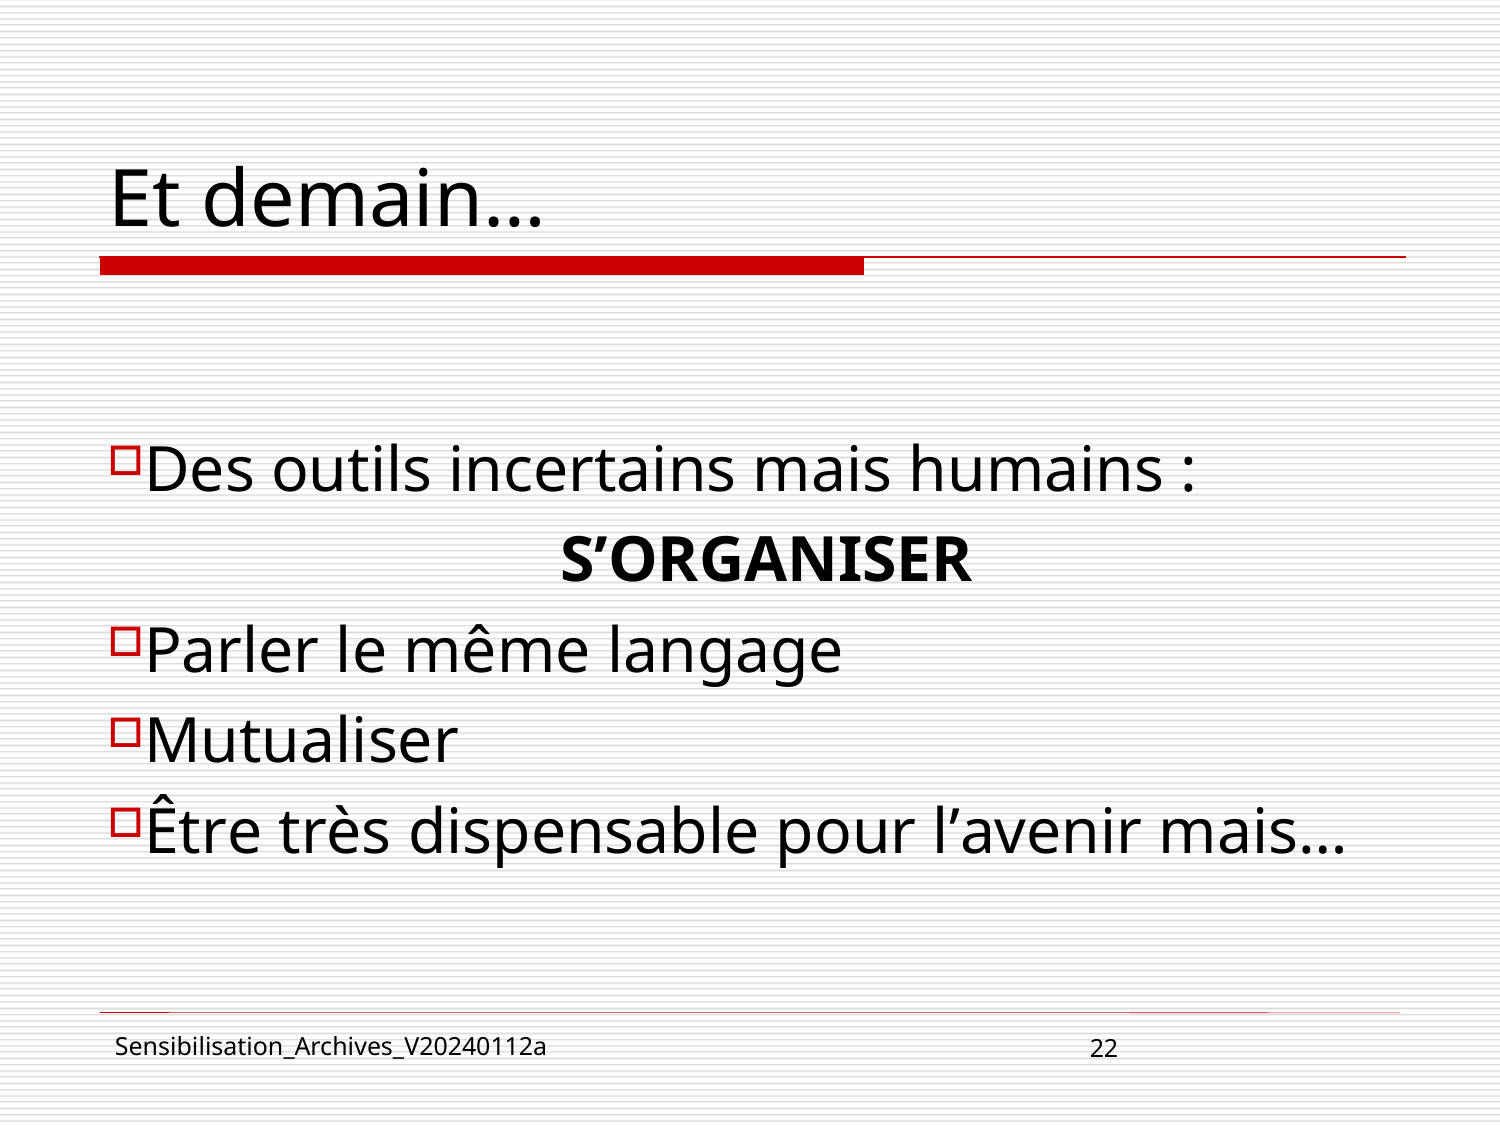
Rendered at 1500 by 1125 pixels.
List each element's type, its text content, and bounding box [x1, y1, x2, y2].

title Et demain… [94, 50, 1407, 250]
picture [0, 0, 1500, 1125]
text_box Sensibilisation_Archives_V20240112a [100, 1023, 989, 1101]
text_box 33 [1074, 1024, 1400, 1103]
list Des outils incertains mais humains : S’ORGANISER Parler le même langage Mutualiser Être très dispensable pour l’avenir mais… [92, 420, 1406, 988]
